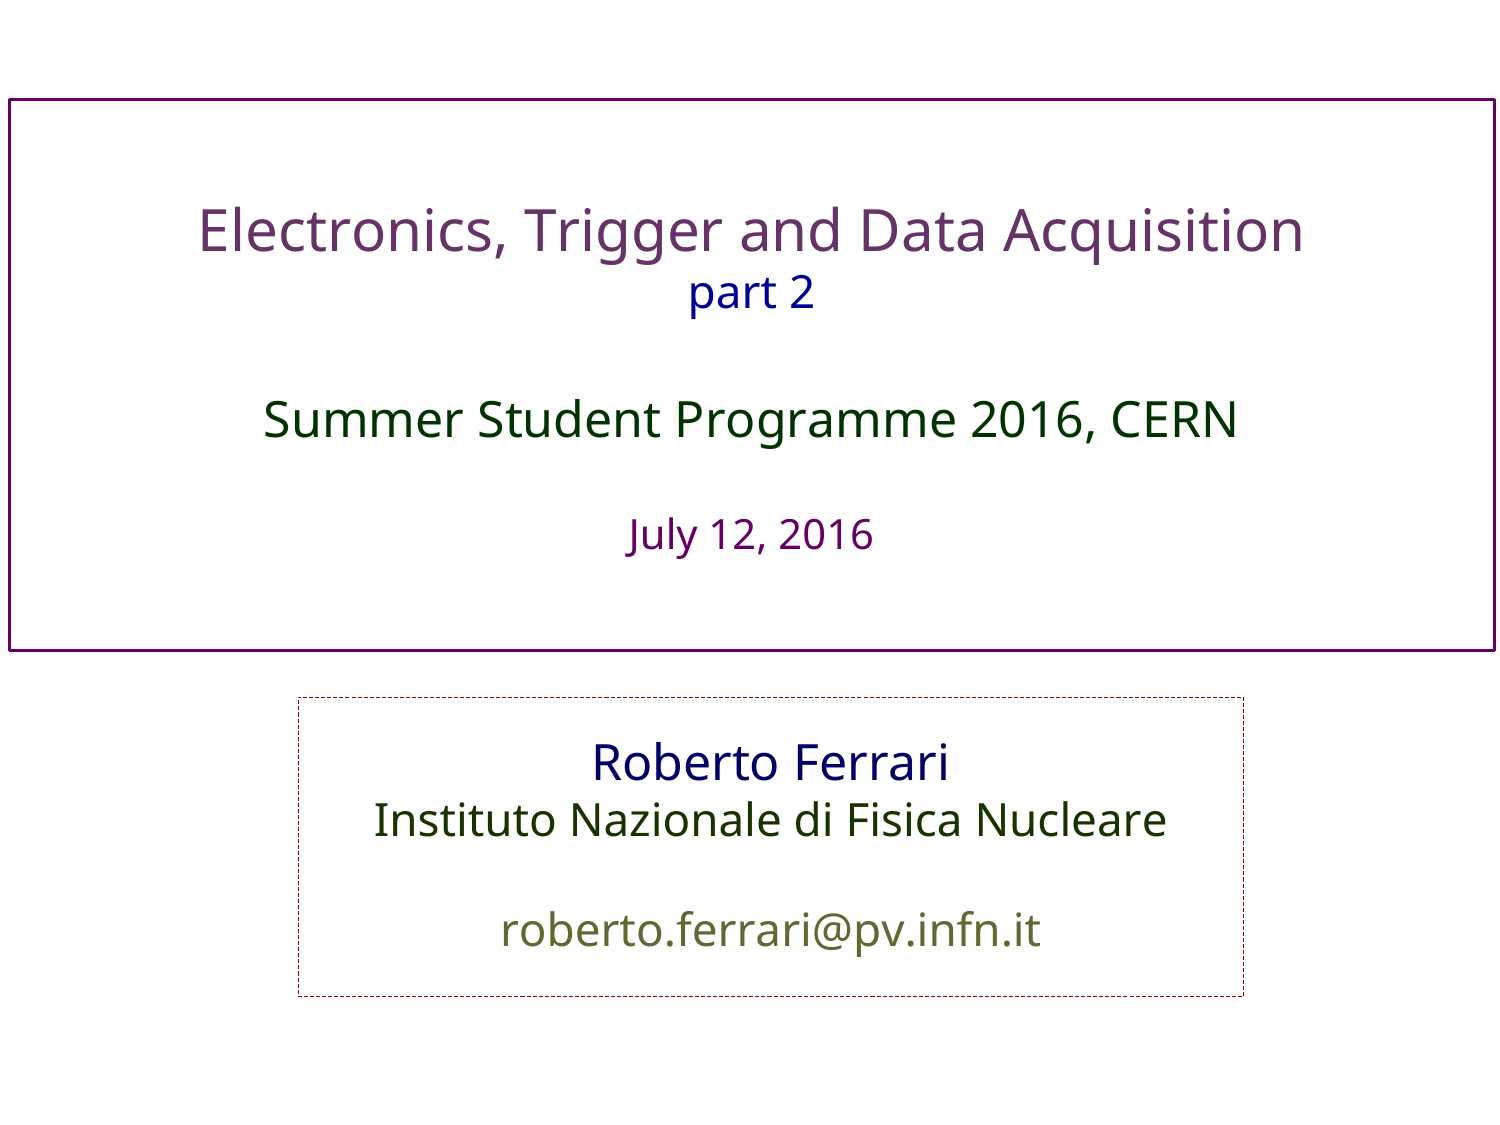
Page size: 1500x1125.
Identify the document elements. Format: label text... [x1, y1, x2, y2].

title Roberto Ferrari Instituto Nazionale di Fisica Nucleare roberto.ferrari@pv.infn.it [298, 697, 1244, 997]
title Electronics, Trigger and Data Acquisition part 2 Summer Student Programme 2016, CERN July 12, 2016 [9, 99, 1495, 651]
